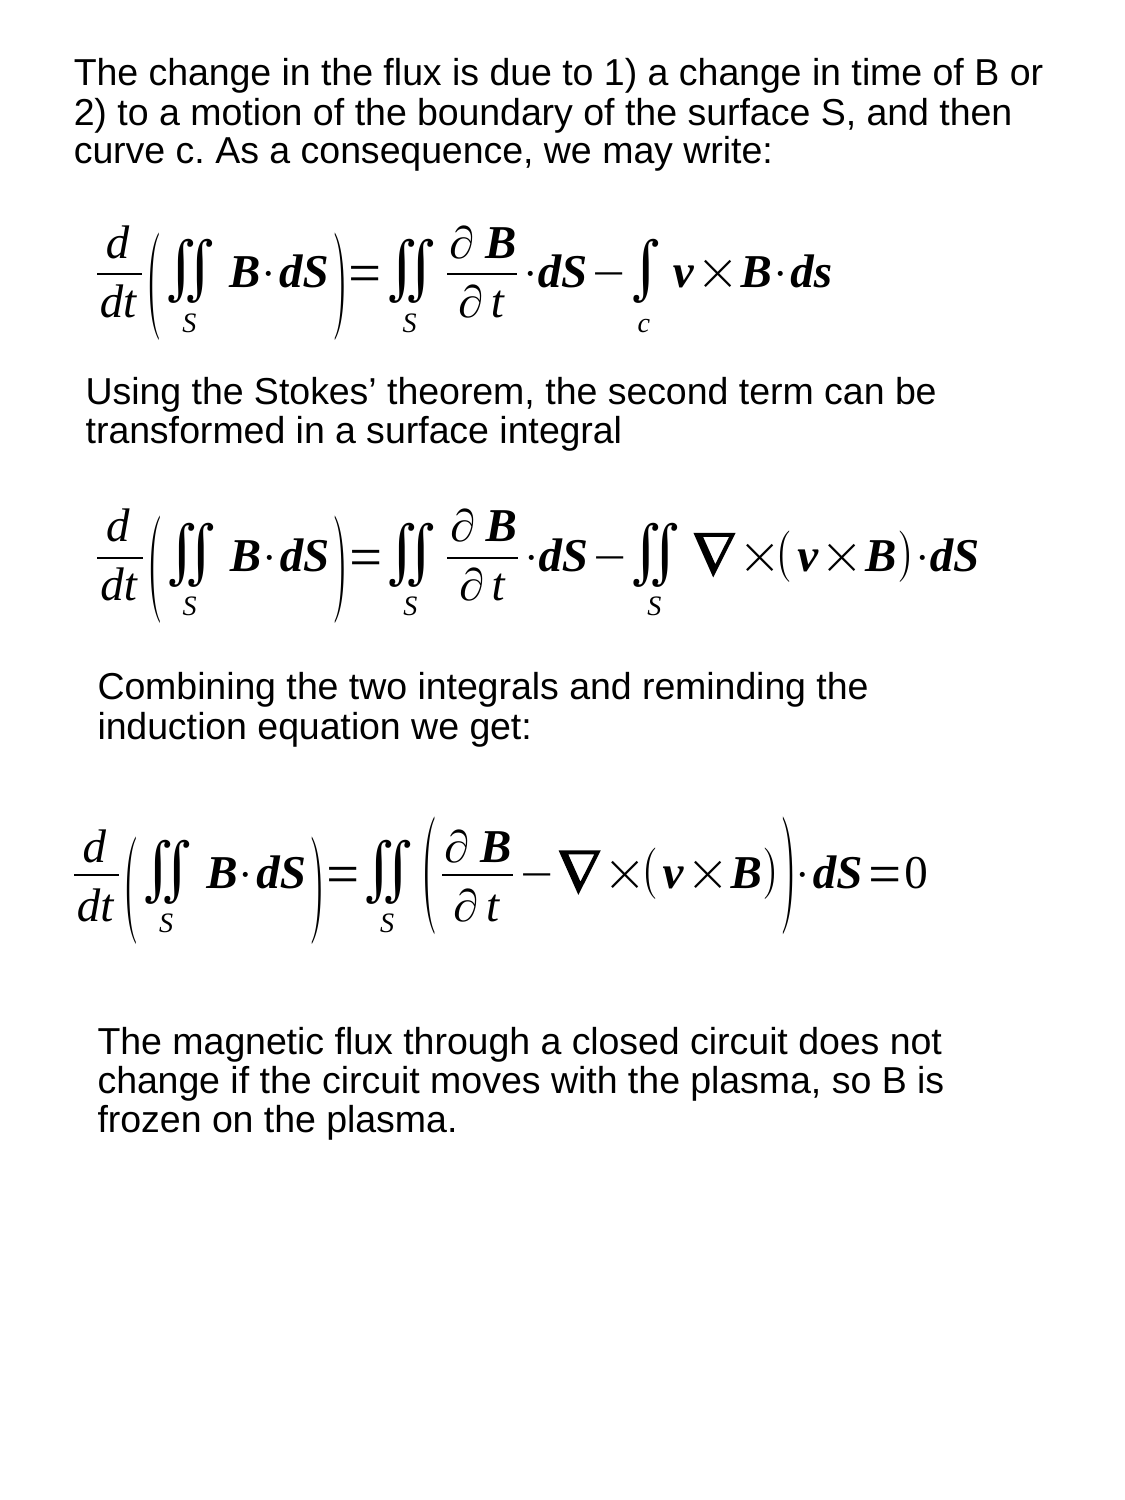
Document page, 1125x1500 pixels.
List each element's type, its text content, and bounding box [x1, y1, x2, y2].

chart [59, 814, 941, 947]
text_box Combining the two integrals and reminding the induction equation we get: [82, 661, 945, 755]
chart [82, 500, 993, 626]
chart [82, 216, 844, 343]
text_box The magnetic flux through a closed circuit does not change if the circuit moves with the plasma, so B is frozen on the plasma. [82, 1015, 1052, 1148]
text_box Using the Stokes’ theorem, the second term can be transformed in a surface integral [70, 366, 1040, 460]
text_box The change in the flux is due to 1) a change in time of B or 2) to a motion of the boundary of the surface S, and then curve c. As a consequence, we may write: [59, 47, 1087, 180]
